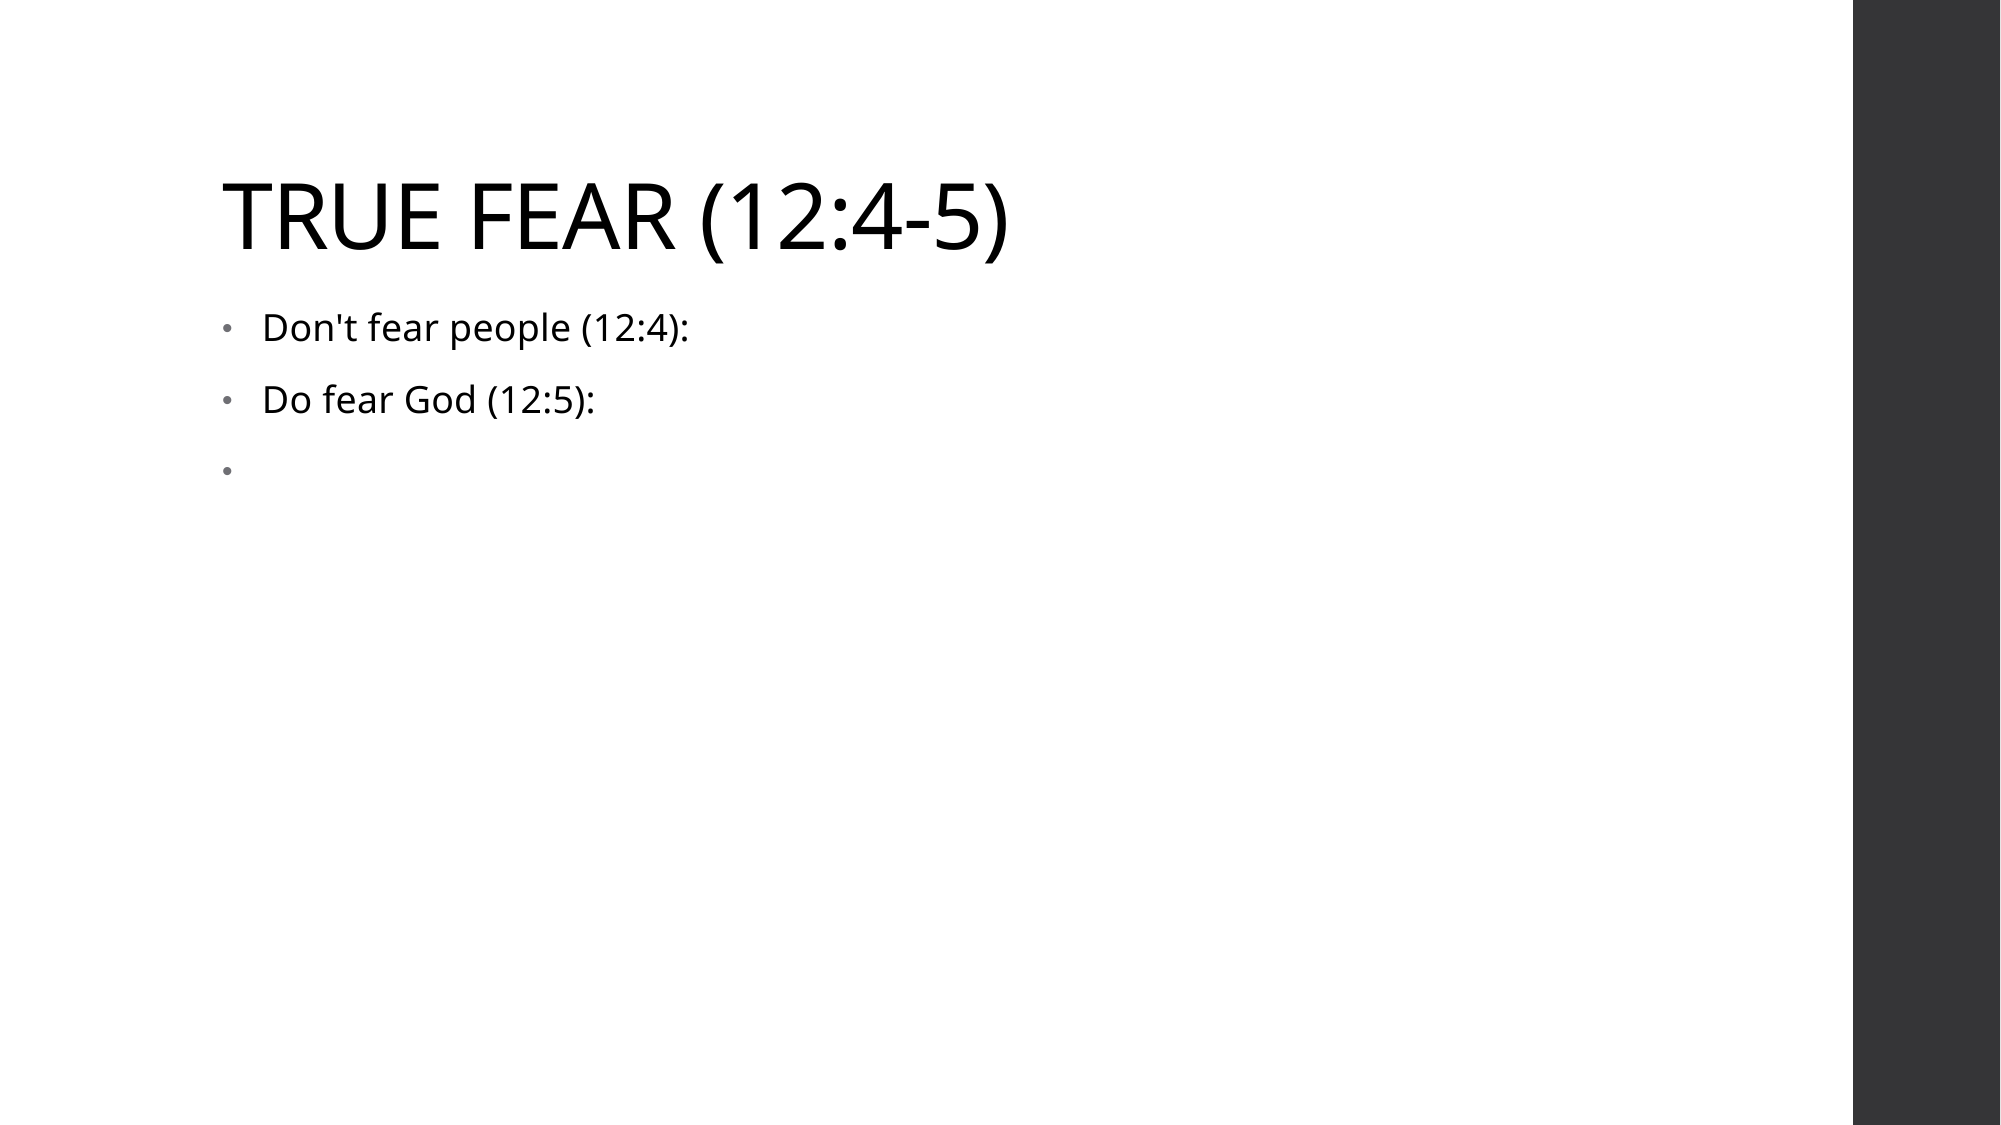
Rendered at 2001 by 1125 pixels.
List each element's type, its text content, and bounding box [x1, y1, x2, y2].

title TRUE FEAR (12:4-5) [206, 60, 1797, 278]
list Don't fear people (12:4): Do fear God (12:5): [206, 299, 1617, 1014]
